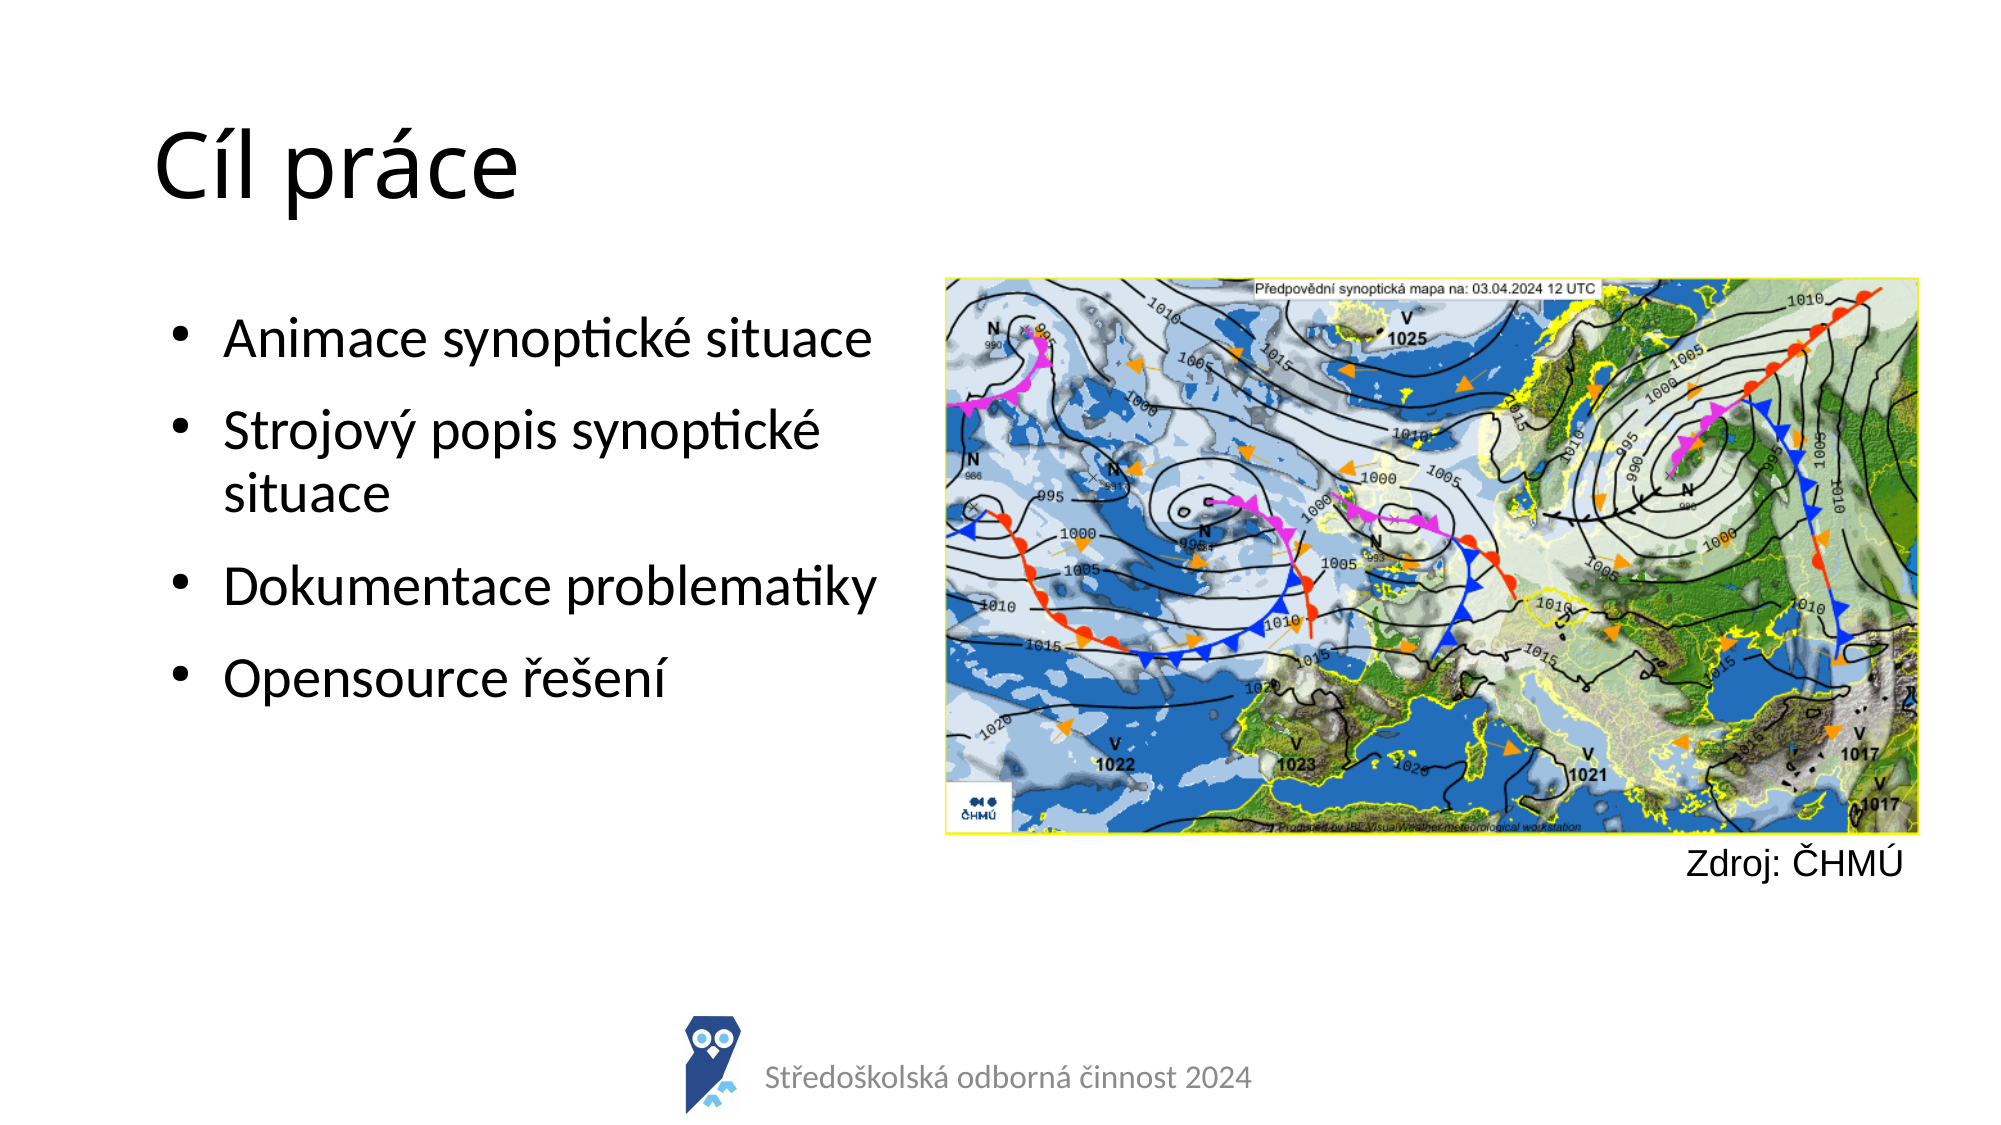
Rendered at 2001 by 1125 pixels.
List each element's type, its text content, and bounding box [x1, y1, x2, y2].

footer Středoškolská odborná činnost 2024 [748, 1044, 1269, 1105]
picture [685, 1016, 741, 1114]
text_box [944, 277, 1920, 835]
text_box Zdroj: ČHMÚ [1653, 834, 1920, 892]
title Cíl práce [137, 59, 1863, 278]
list Animace synoptické situace Strojový popis synoptické situace Dokumentace problematiky Opensource řešení [137, 299, 945, 1014]
